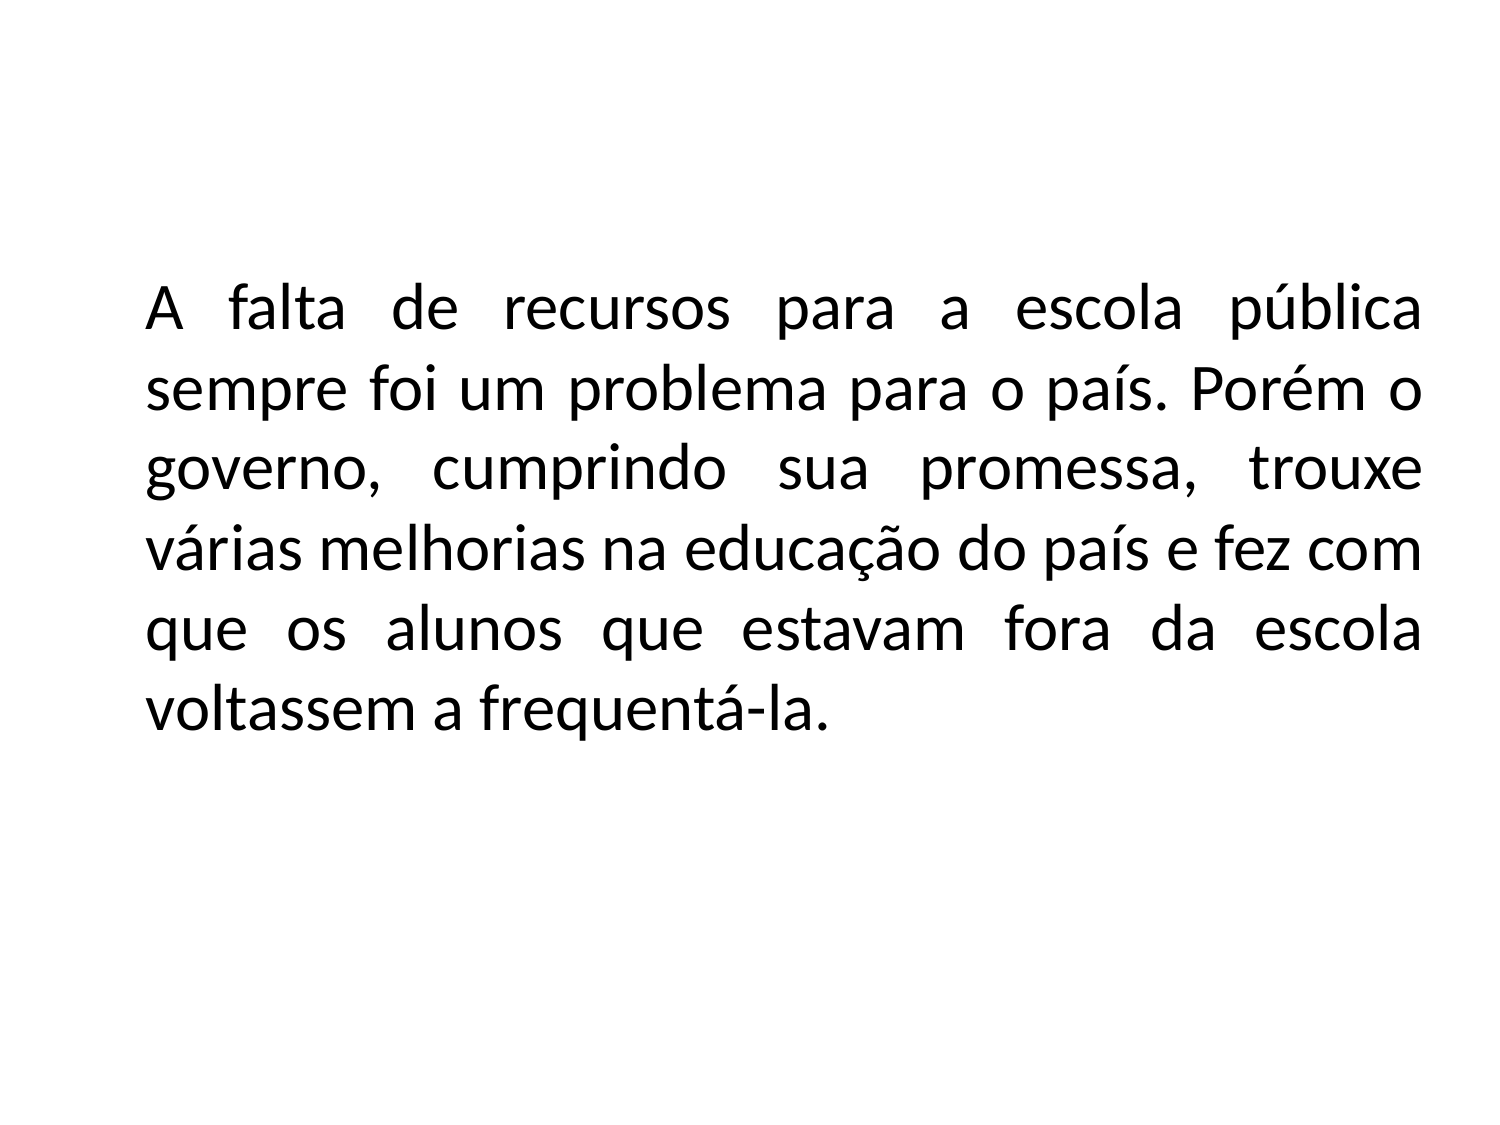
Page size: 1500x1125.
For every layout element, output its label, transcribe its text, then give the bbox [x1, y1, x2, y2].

list A falta de recursos para a escola pública sempre foi um problema para o país. Porém o governo, cumprindo sua promessa, trouxe várias melhorias na educação do país e fez com que os alunos que estavam fora da escola voltassem a frequentá-la. [75, 263, 1425, 916]
